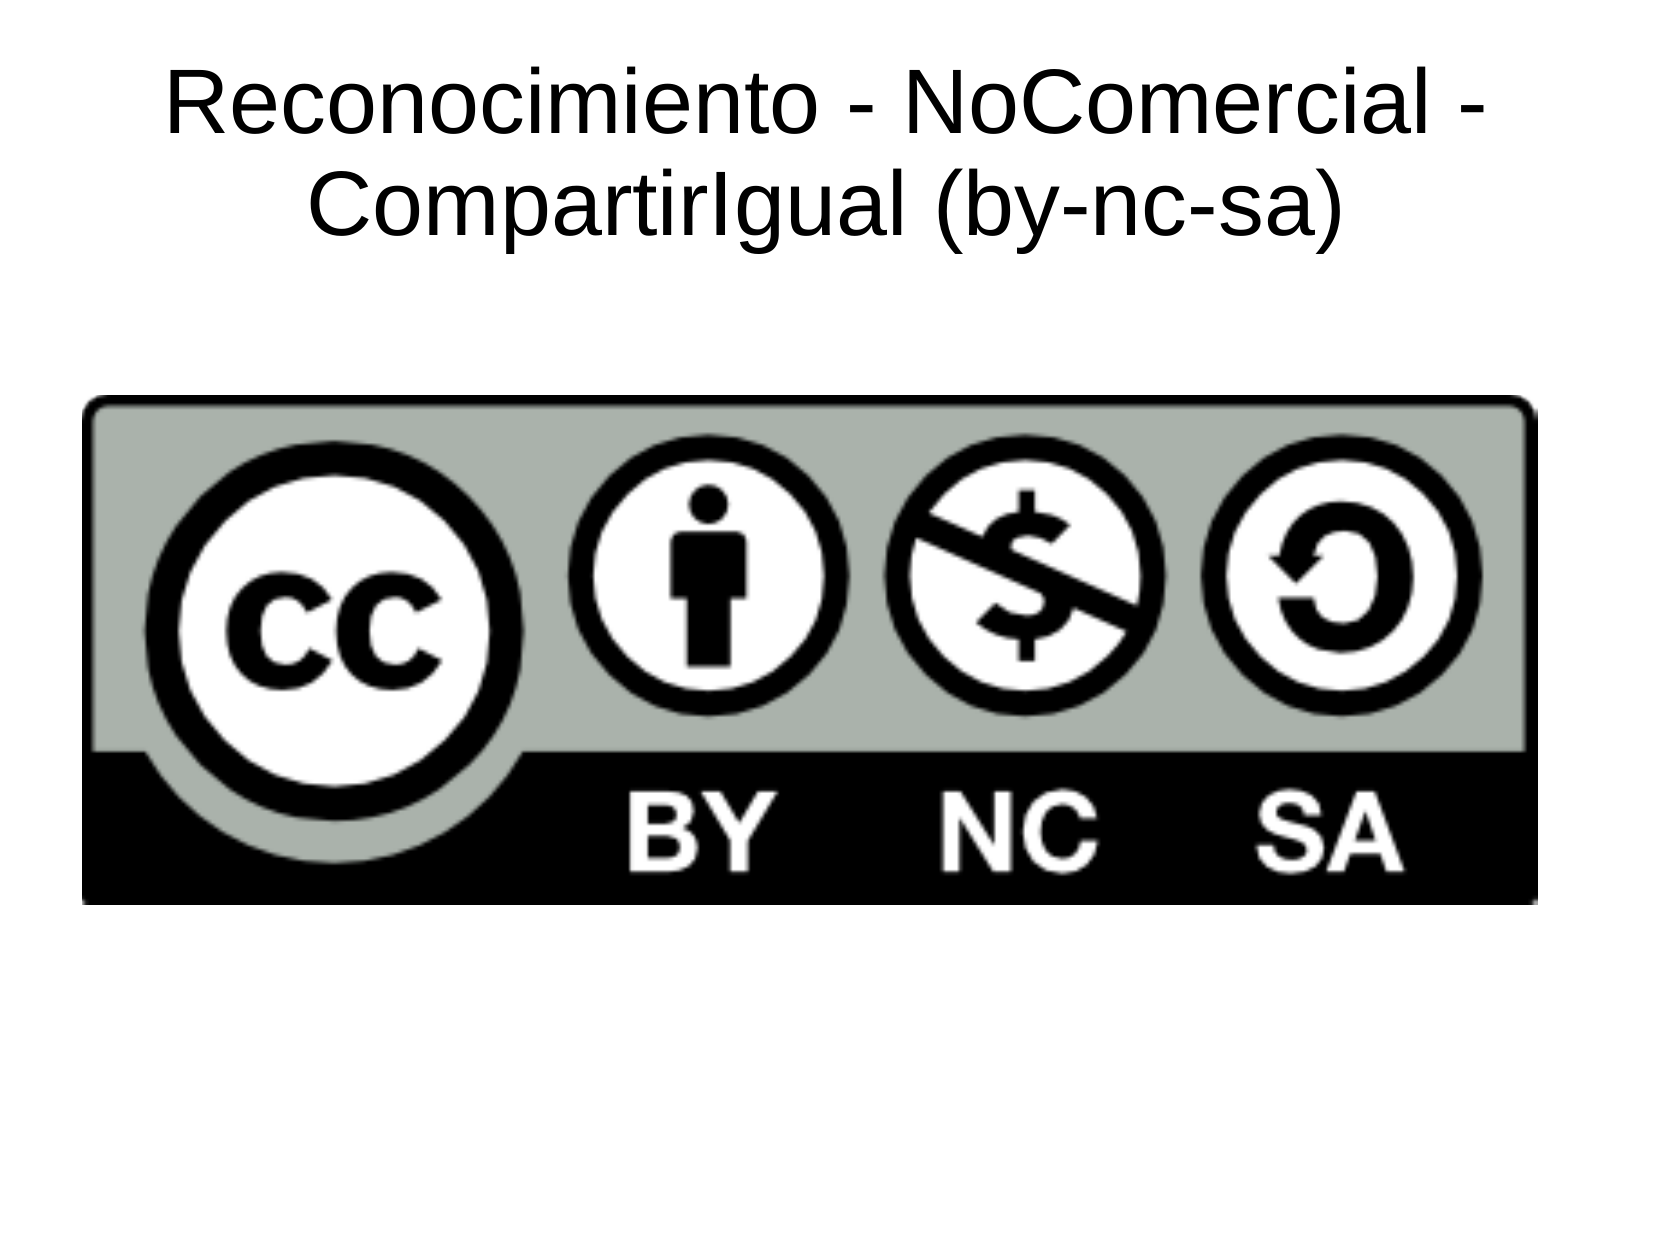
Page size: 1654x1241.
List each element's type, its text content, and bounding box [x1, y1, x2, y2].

title Reconocimiento - NoComercial - CompartirIgual (by-nc-sa) [82, 49, 1571, 257]
picture [82, 395, 1538, 905]
